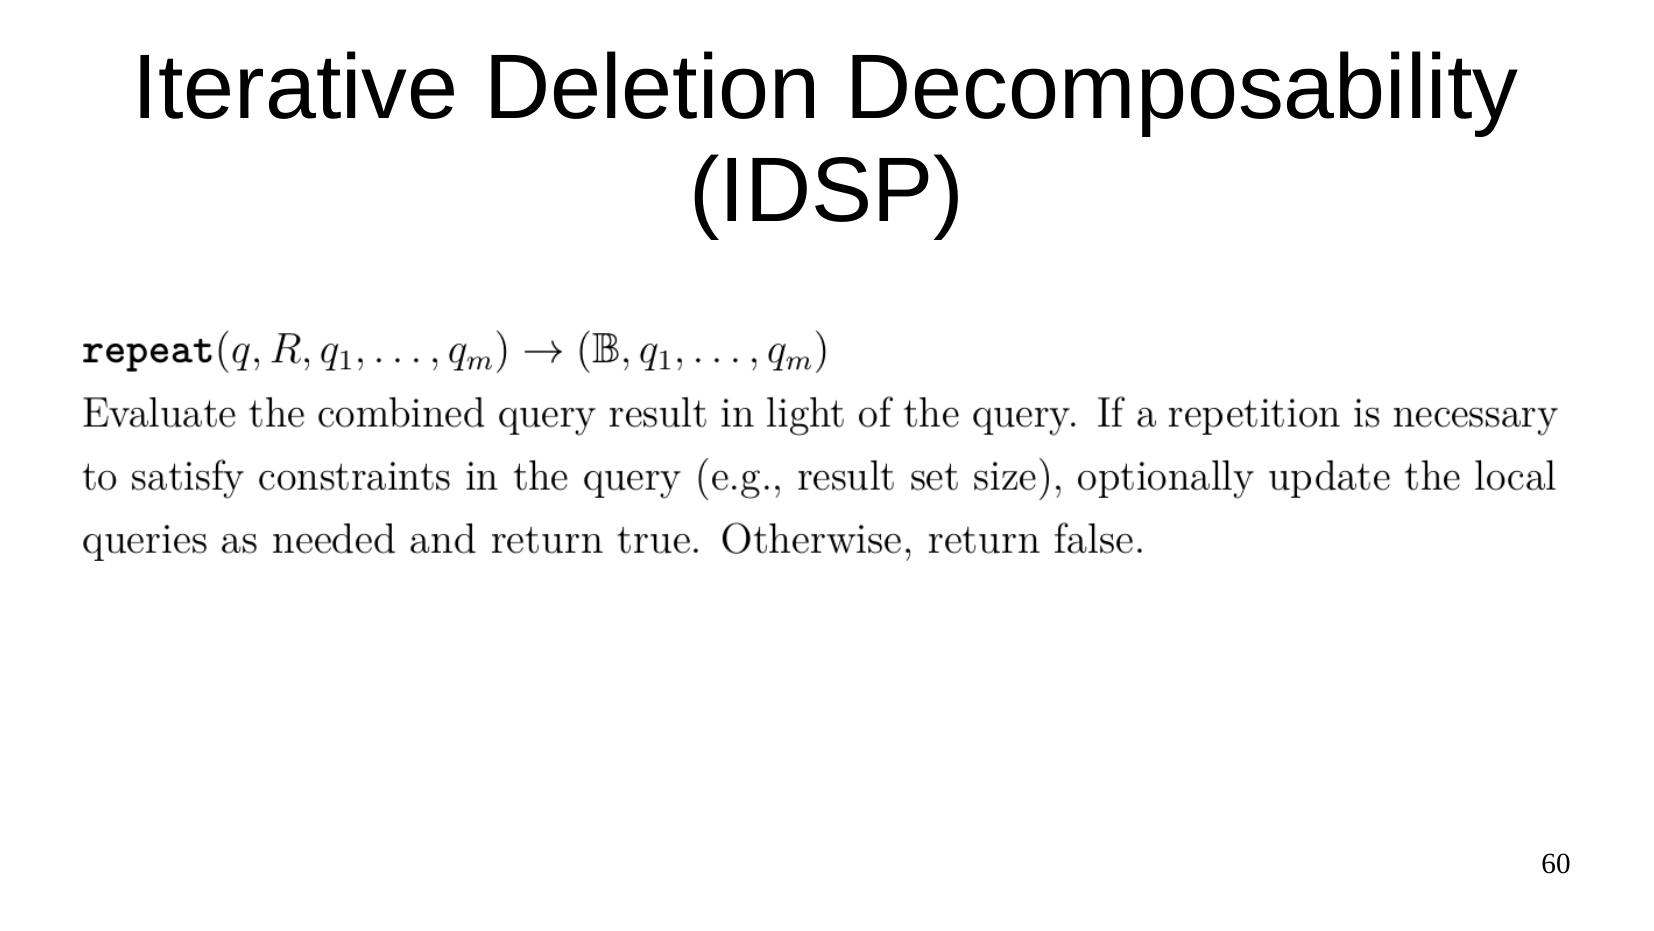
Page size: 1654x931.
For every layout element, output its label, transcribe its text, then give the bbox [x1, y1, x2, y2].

title Iterative Deletion Decomposability (IDSP) [82, 35, 1571, 241]
picture [75, 325, 1579, 575]
